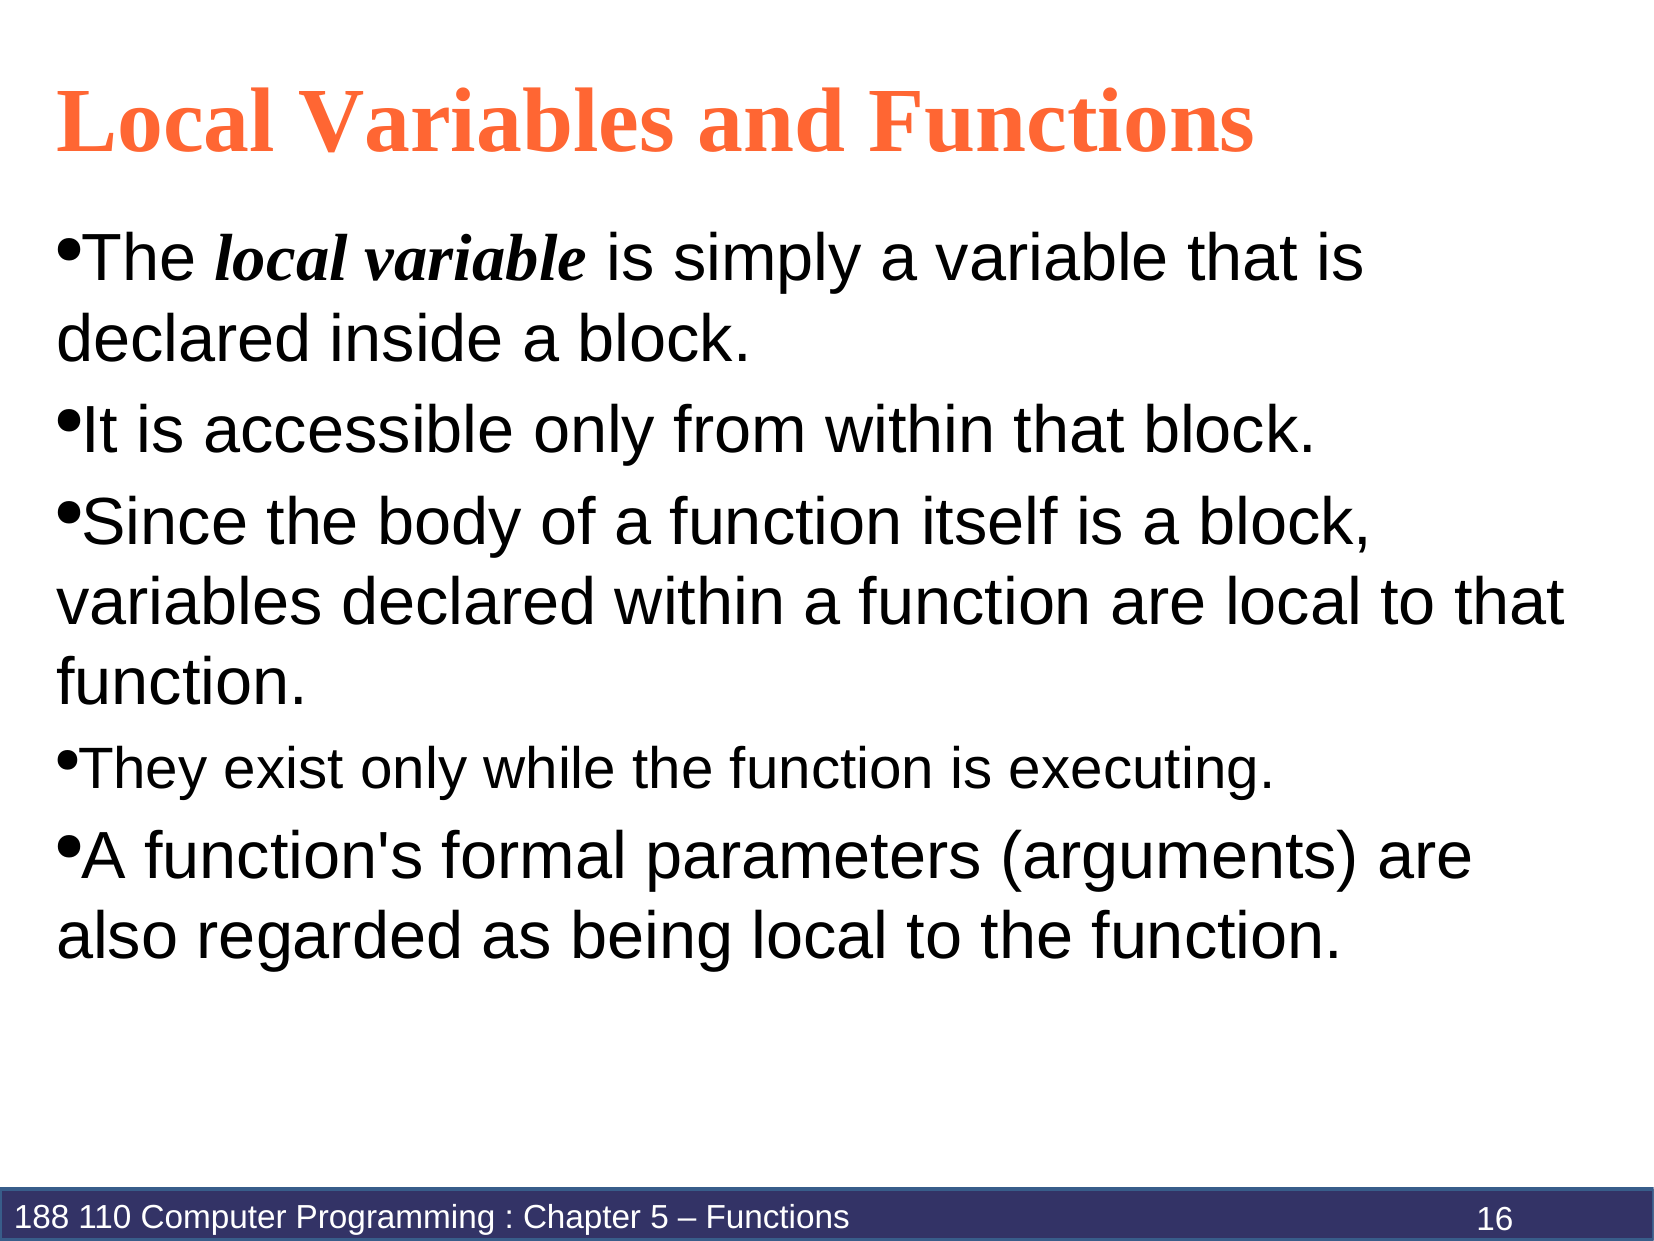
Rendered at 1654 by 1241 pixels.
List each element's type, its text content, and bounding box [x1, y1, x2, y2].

list The local variable is simply a variable that is declared inside a block. It is accessible only from within that block. Since the body of a function itself is a block, variables declared within a function are local to that function. They exist only while the function is executing. A function's formal parameters (arguments) are also regarded as being local to the function. [56, 214, 1591, 1122]
title Local Variables and Functions [55, 46, 1591, 182]
